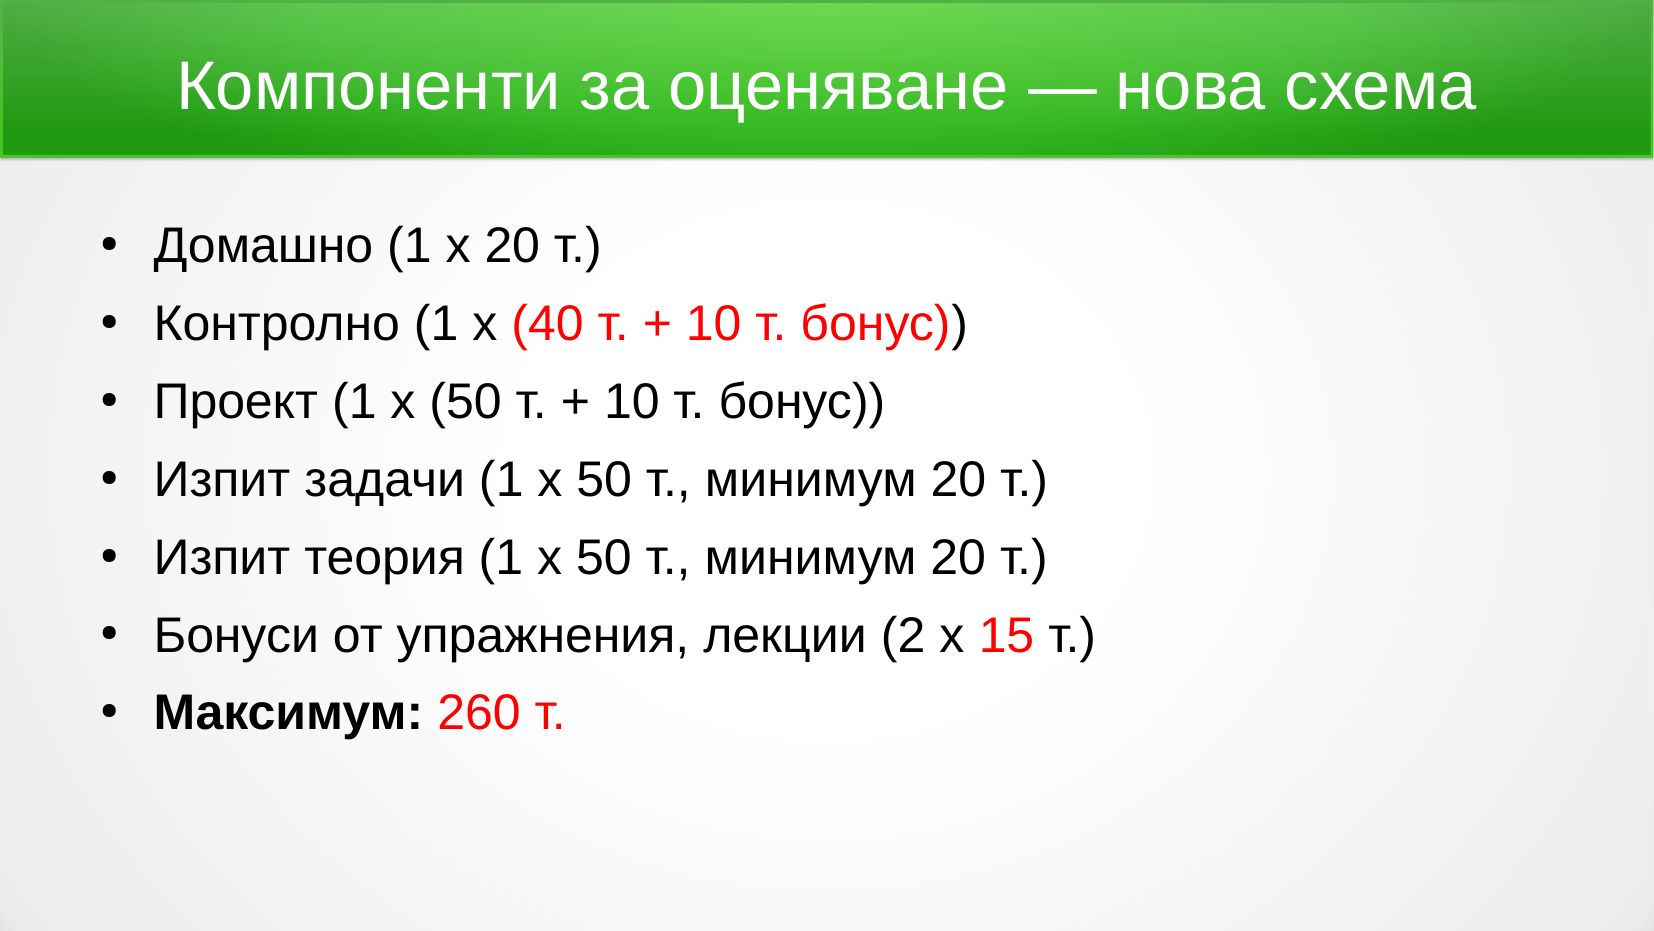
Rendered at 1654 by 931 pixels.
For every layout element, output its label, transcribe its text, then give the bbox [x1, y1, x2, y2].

list Домашно (1 x 20 т.) Контролно (1 x (40 т. + 10 т. бонус)) Проект (1 x (50 т. + 10 т. бонус)) Изпит задачи (1 x 50 т., минимум 20 т.) Изпит теория (1 x 50 т., минимум 20 т.) Бонуси от упражнения, лекции (2 x 15 т.) Максимум: 260 т. [82, 217, 1538, 839]
title Компоненти за оценяване — нова схема [82, 37, 1571, 135]
